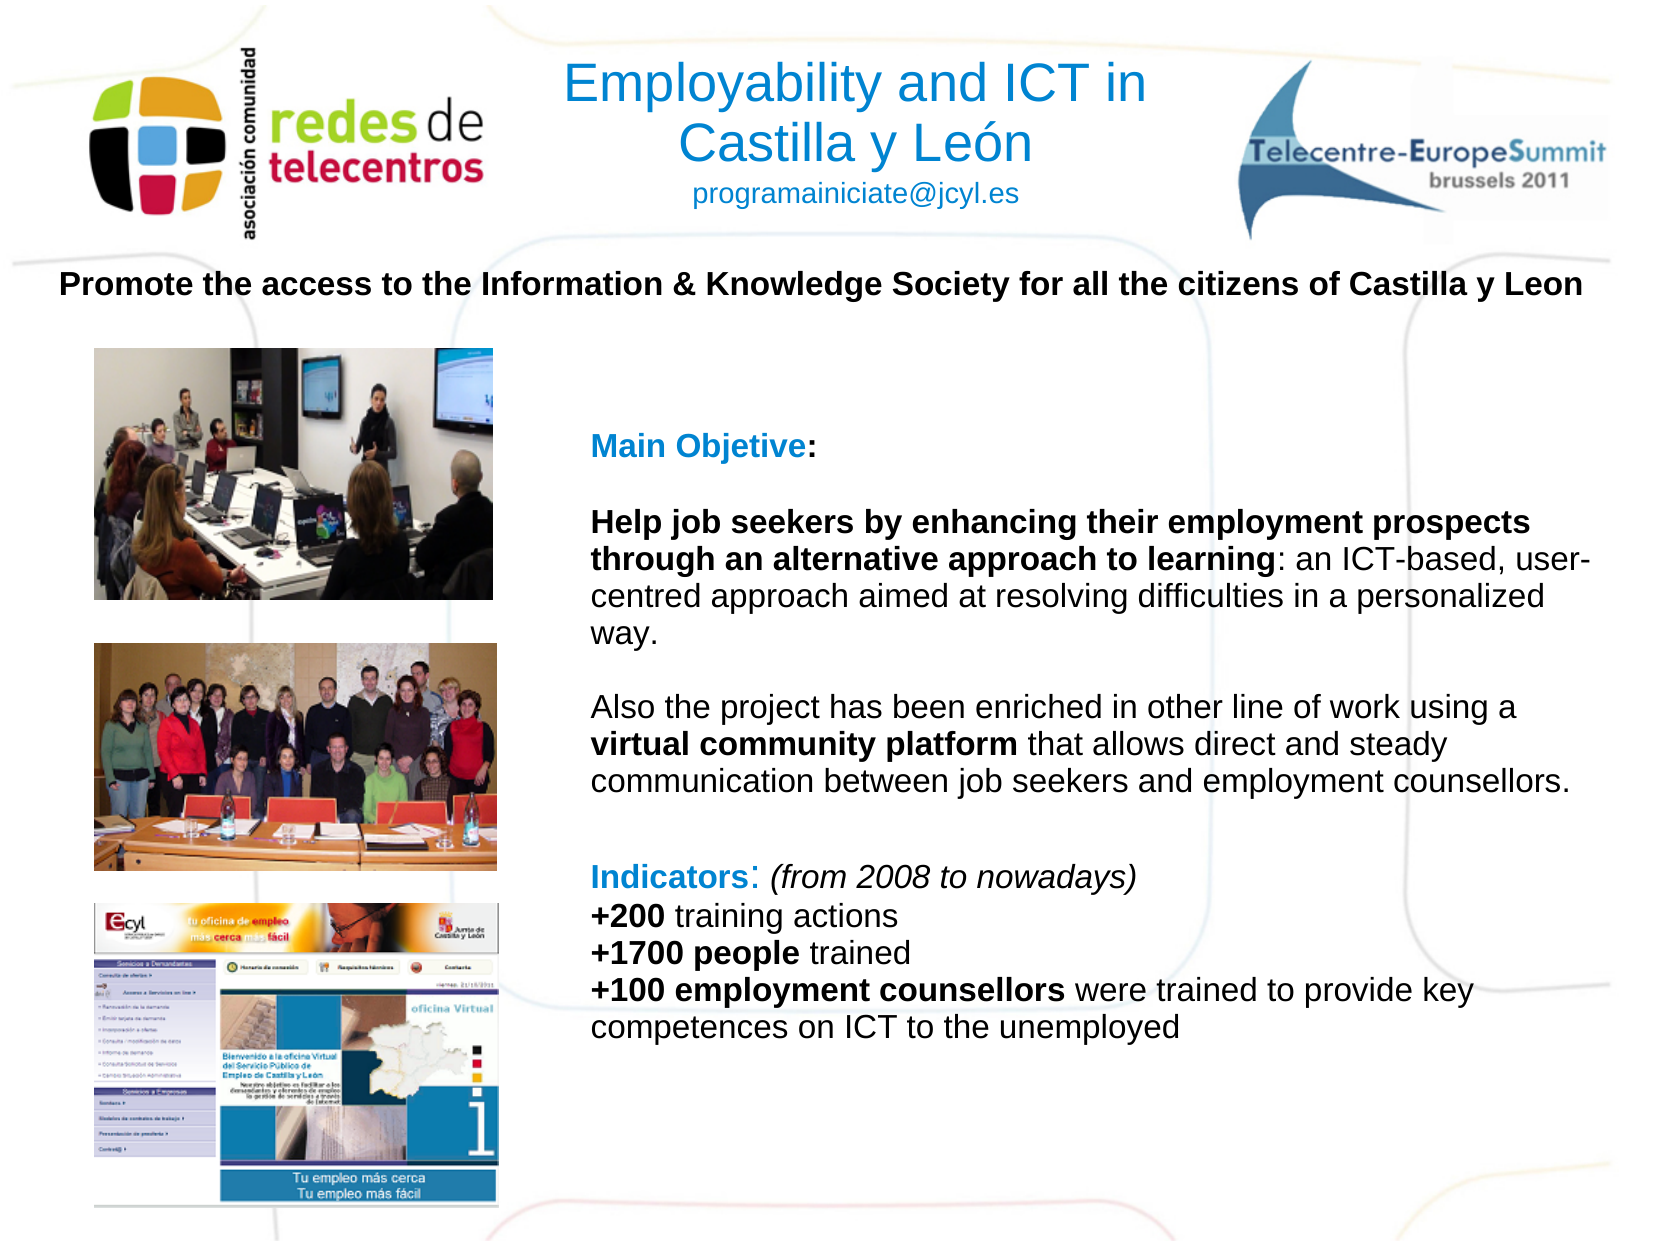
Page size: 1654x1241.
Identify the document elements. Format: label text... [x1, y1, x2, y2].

title Employability and ICT in Castilla y León programainiciate@jcyl.es [502, 51, 1211, 265]
text_box Promote the access to the Information & Knowledge Society for all the citizens of Castilla y Leon [59, 265, 1625, 303]
text_box Main Objetive: Help job seekers by enhancing their employment prospects through an alternative approach to learning: an ICT-based, user-centred approach aimed at resolving difficulties in a personalized way. Also the project has been enriched in other line of work using a virtual community platform that allows direct and steady communication between job seekers and employment counsellors. Indicators: (from 2008 to nowadays) +200 training actions +1700 people trained +100 employment counsellors were trained to provide key competences on ICT to the unemployed [590, 324, 1595, 1176]
picture [1, 5, 1619, 1241]
